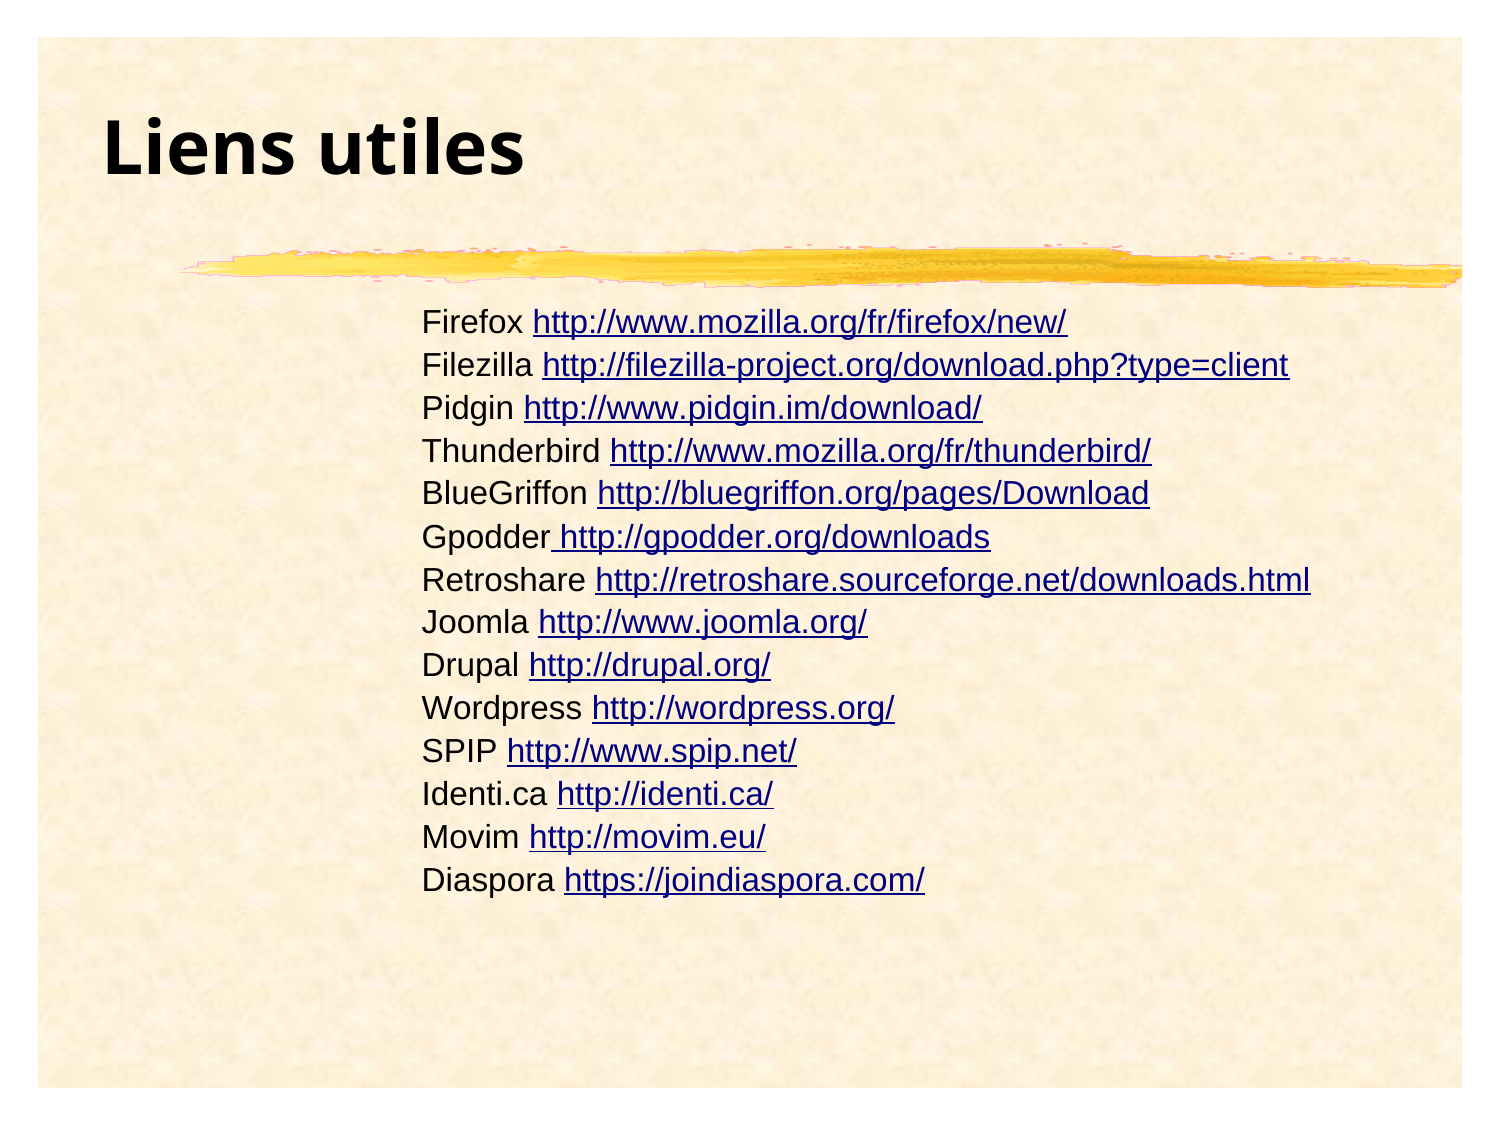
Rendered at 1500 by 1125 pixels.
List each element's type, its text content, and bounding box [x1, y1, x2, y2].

picture [37, 37, 1463, 1088]
list Firefox http://www.mozilla.org/fr/firefox/new/ Filezilla http://filezilla-project.org/download.php?type=client Pidgin http://www.pidgin.im/download/ Thunderbird http://www.mozilla.org/fr/thunderbird/ BlueGriffon http://bluegriffon.org/pages/Download Gpodder http://gpodder.org/downloads Retroshare http://retroshare.sourceforge.net/downloads.html Joomla http://www.joomla.org/ Drupal http://drupal.org/ Wordpress http://wordpress.org/ SPIP http://www.spip.net/ Identi.ca http://identi.ca/ Movim http://movim.eu/ Diaspora https://joindiaspora.com/ [335, 295, 1334, 1082]
title Liens utiles [101, 39, 1312, 253]
